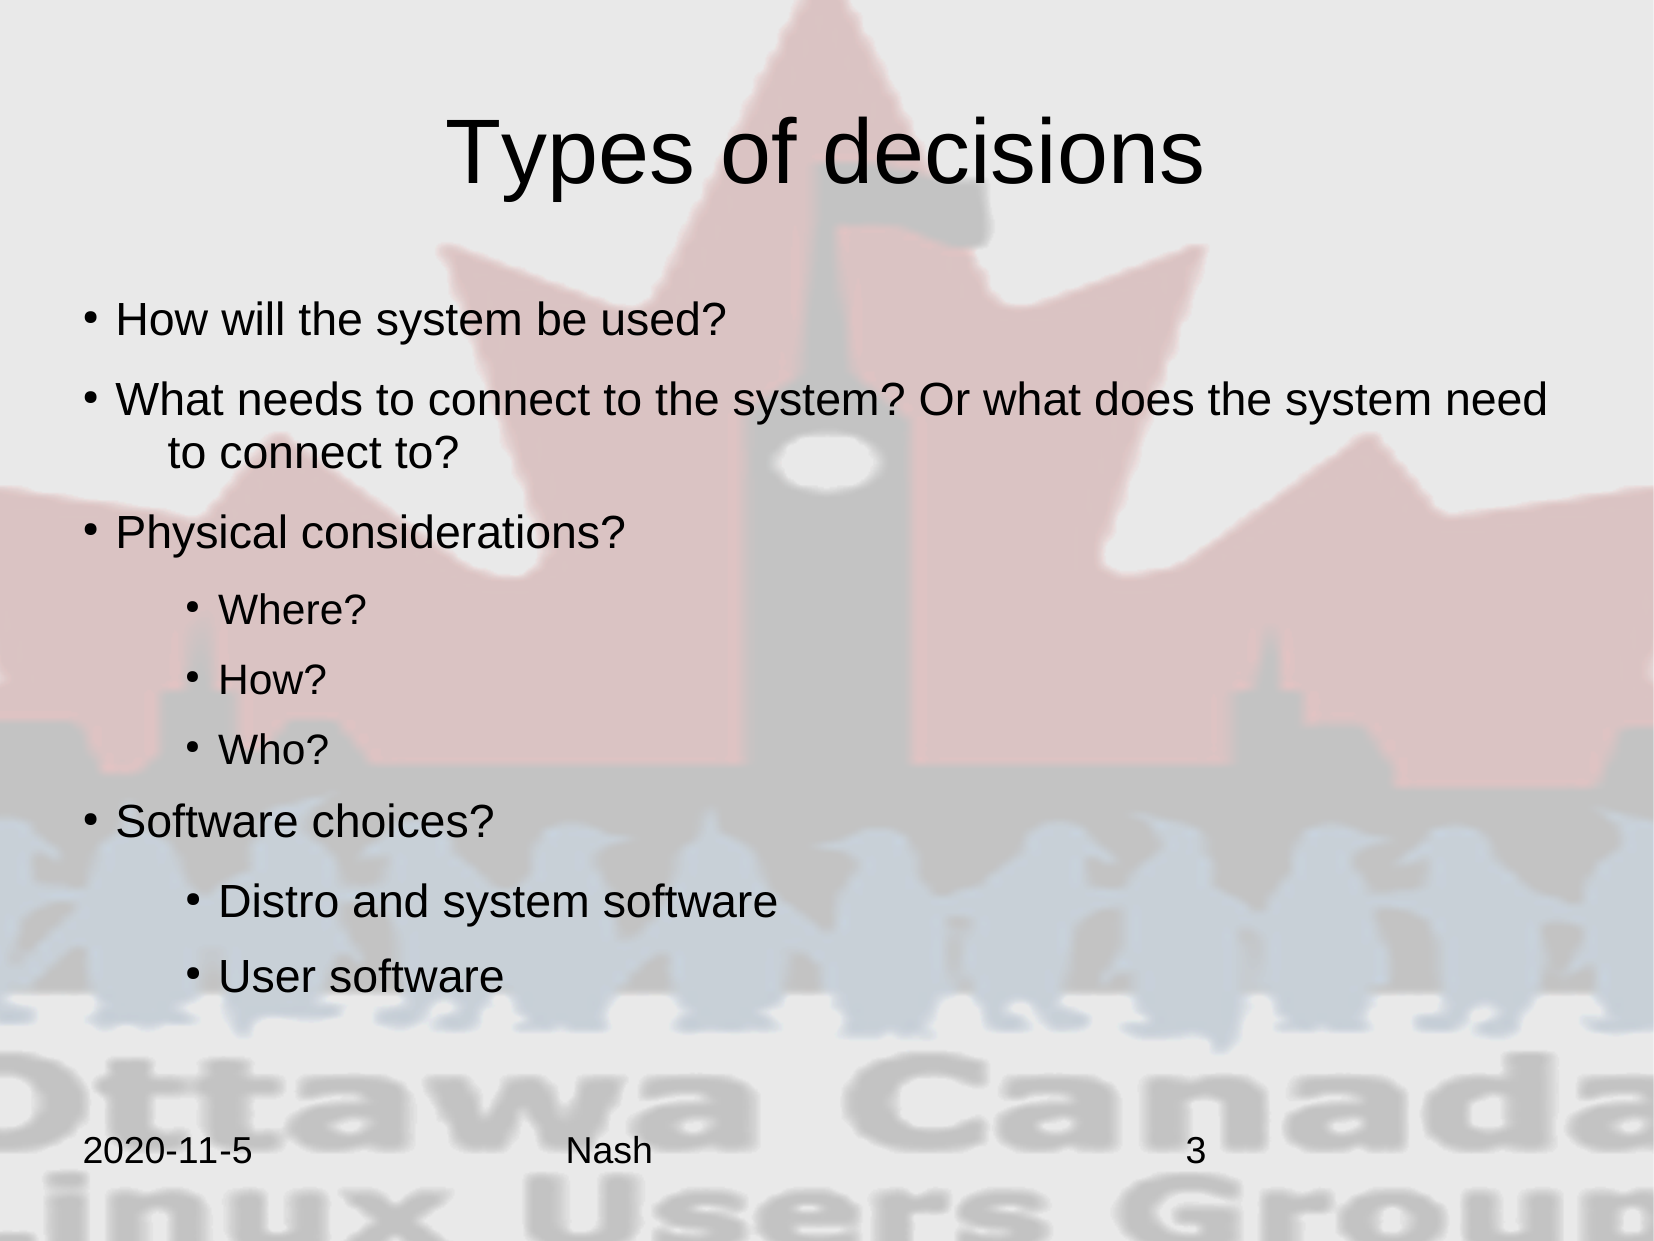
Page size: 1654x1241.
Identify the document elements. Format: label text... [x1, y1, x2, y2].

title Types of decisions [82, 49, 1570, 256]
picture [0, 0, 1654, 1241]
list How will the system be used? What needs to connect to the system? Or what does the system need to connect to? Physical considerations? Where? How? Who? Software choices? Distro and system software User software [82, 290, 1570, 1009]
